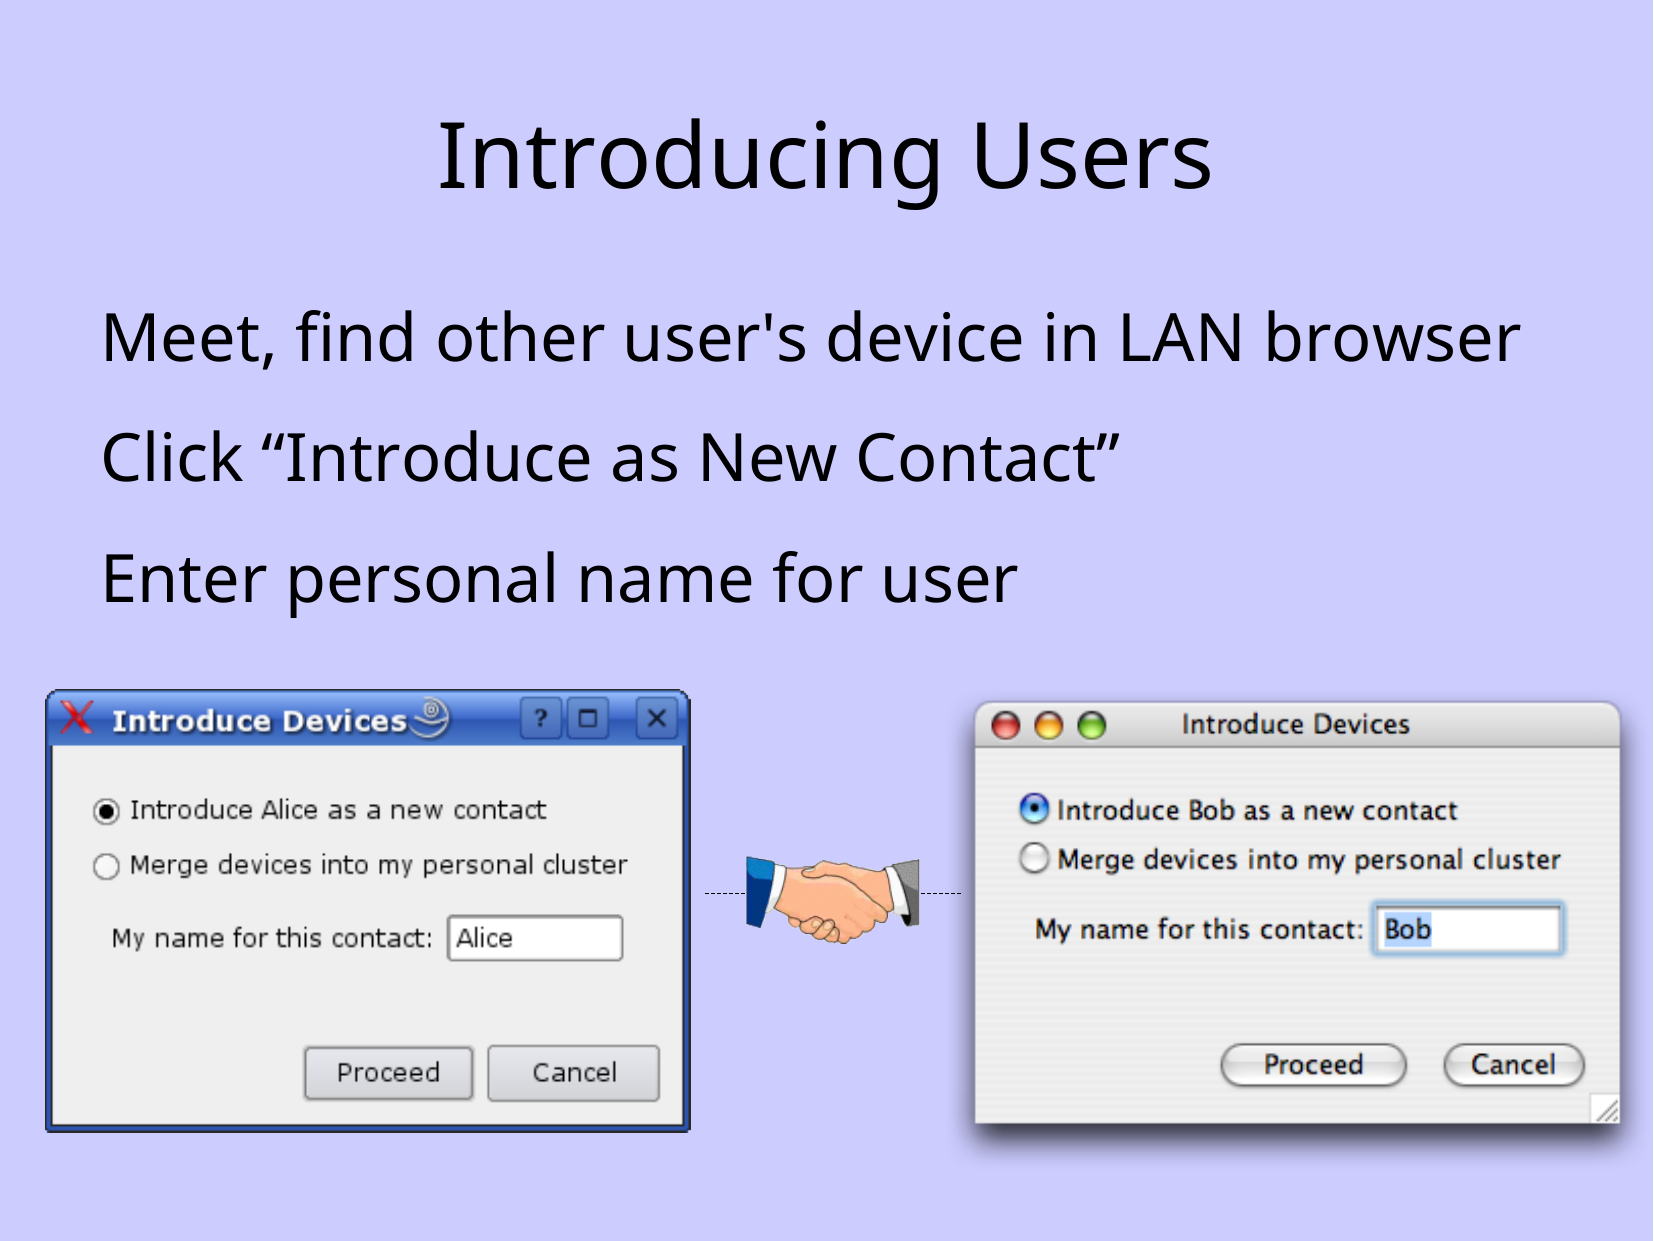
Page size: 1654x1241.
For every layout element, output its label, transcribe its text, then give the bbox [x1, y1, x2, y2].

picture [45, 689, 691, 1133]
title Introducing Users [82, 56, 1571, 250]
picture [945, 689, 1651, 1171]
picture [741, 854, 922, 944]
list Meet, find other user's device in LAN browser Click “Introduce as New Contact” Enter personal name for user [82, 290, 1571, 1095]
